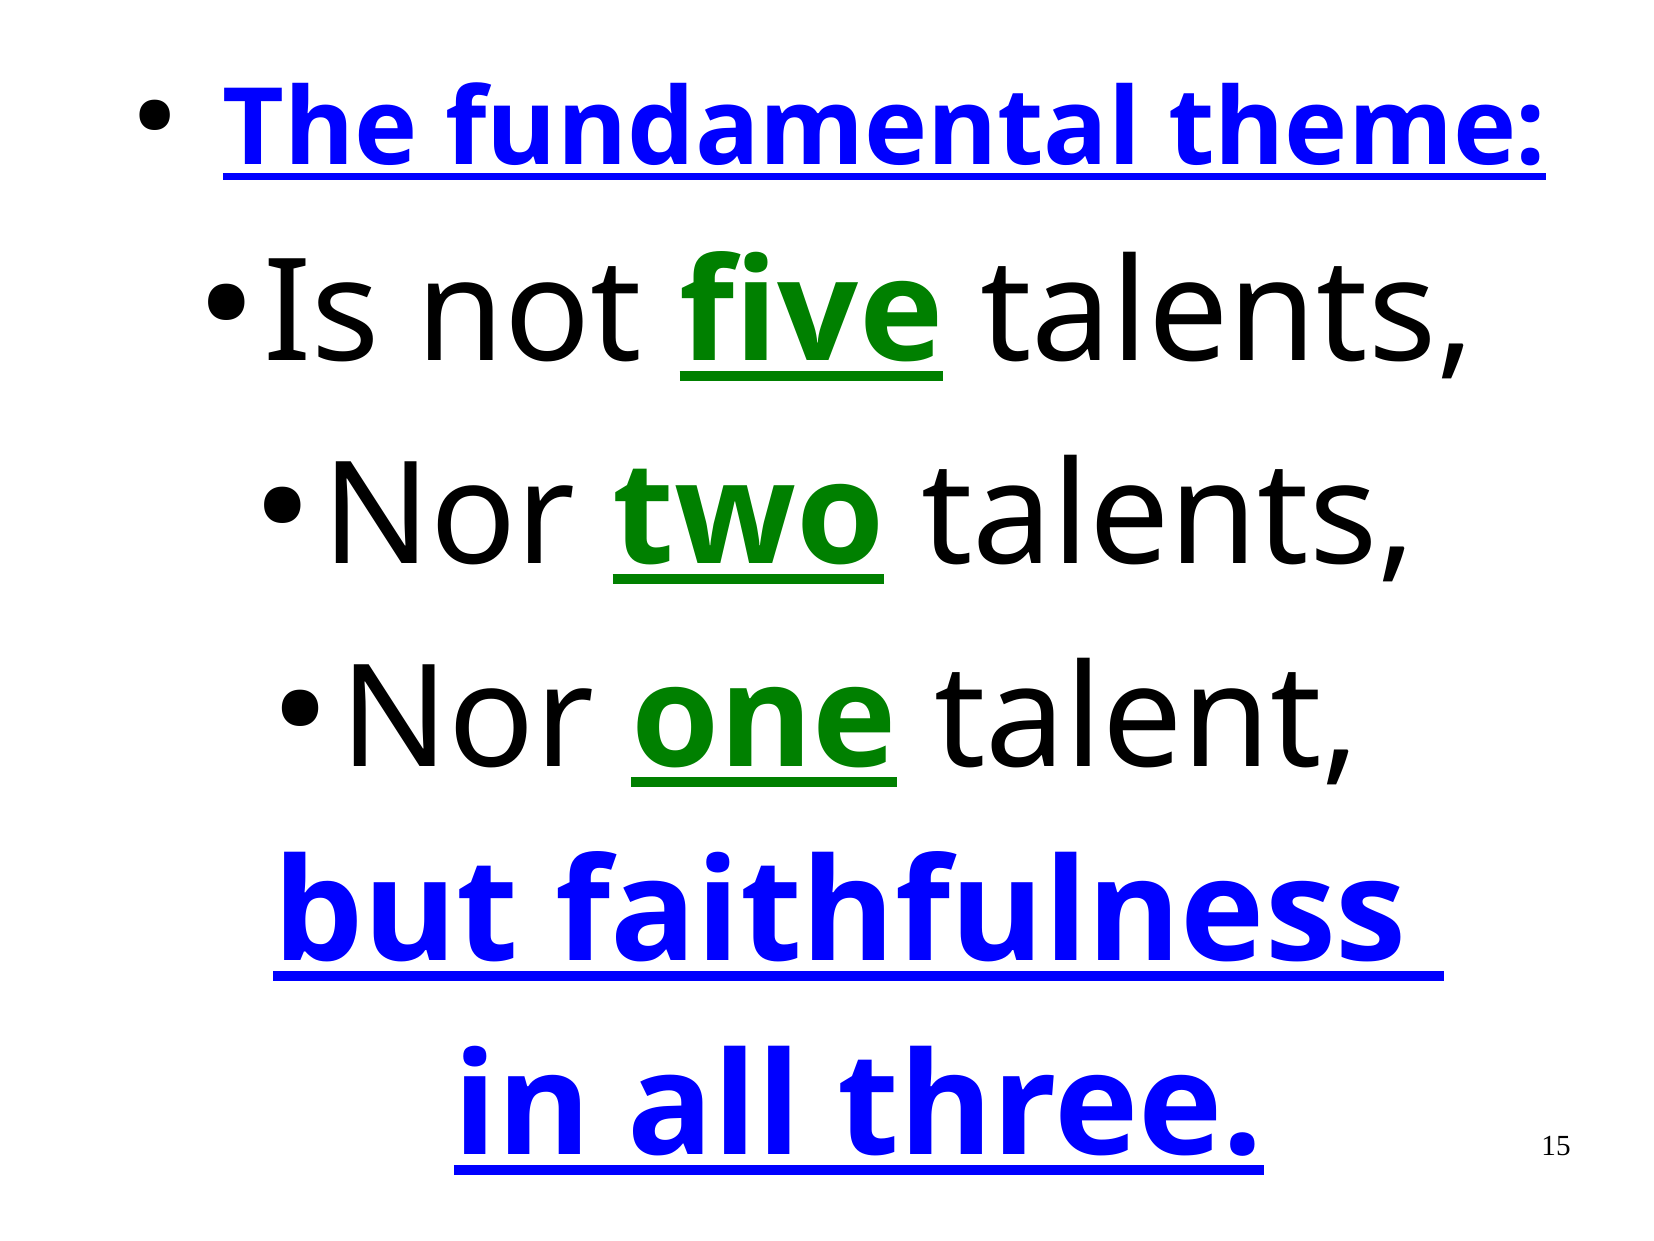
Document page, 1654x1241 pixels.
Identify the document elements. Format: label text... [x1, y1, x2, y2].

list The fundamental theme: Is not five talents, Nor two talents, Nor one talent, but faithfulness in all three. [37, 37, 1613, 1201]
